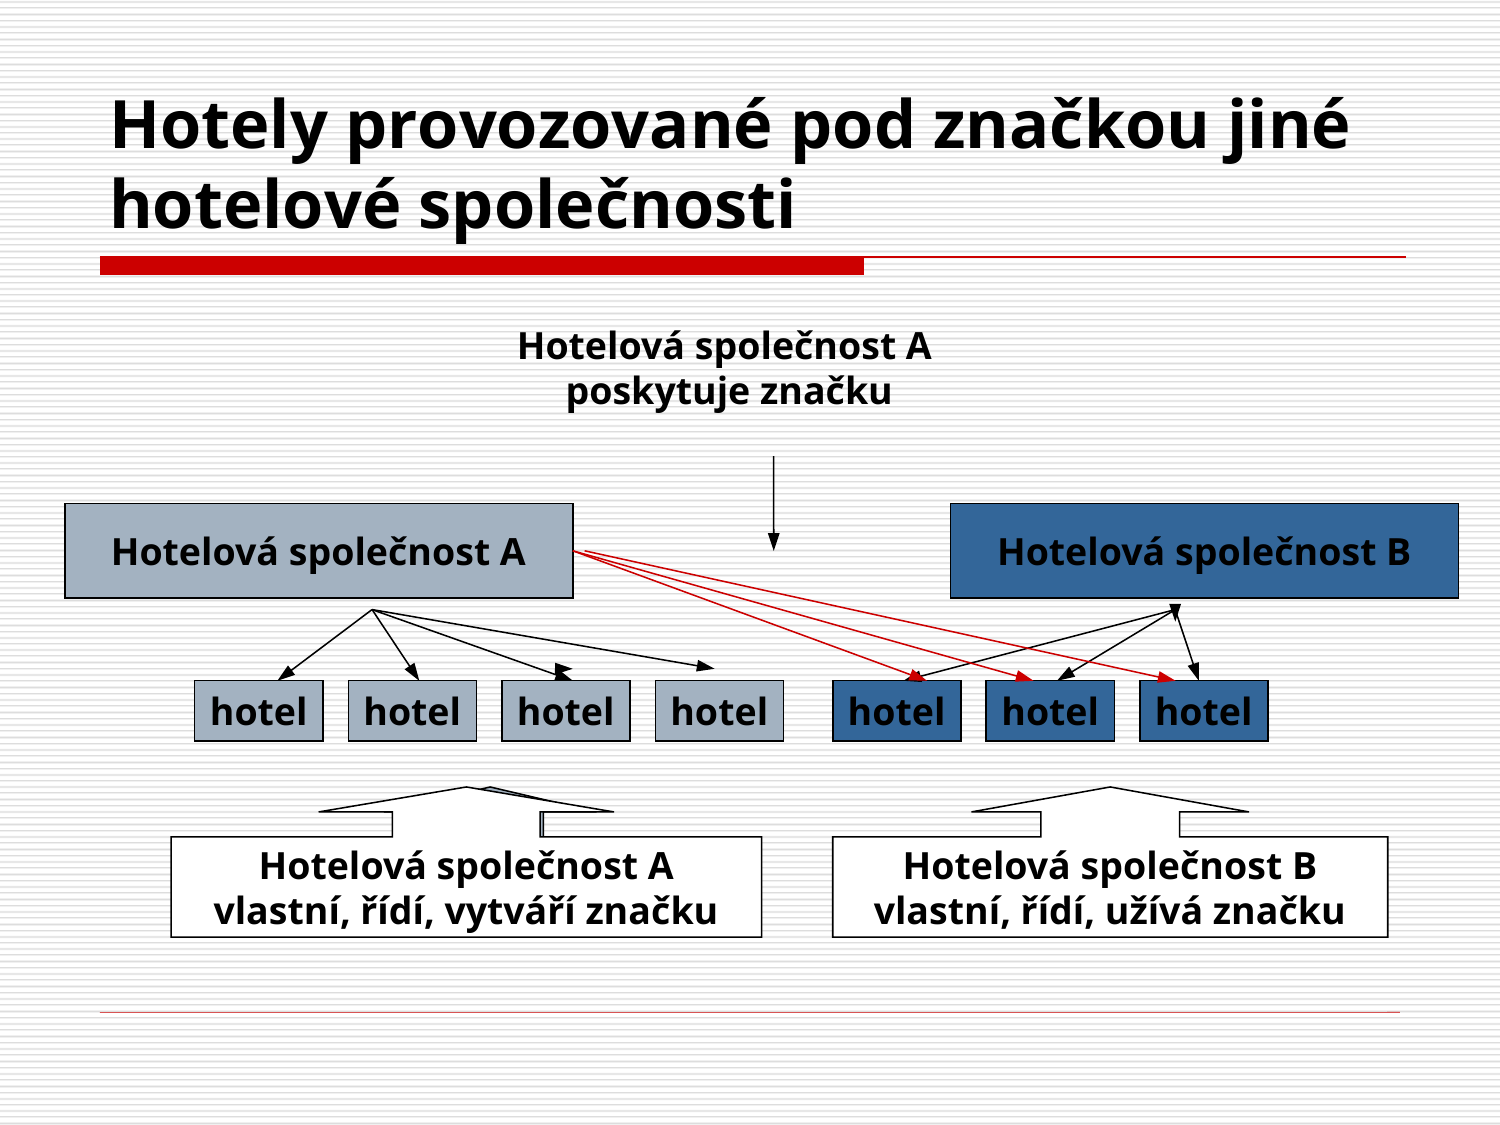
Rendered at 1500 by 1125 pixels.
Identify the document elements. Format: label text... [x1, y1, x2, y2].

text_box hotel [195, 681, 323, 741]
text_box hotel [1140, 681, 1268, 741]
text_box Hotelová společnost B vlastní, řídí, užívá značku [832, 786, 1388, 938]
text_box Hotelová společnost A [65, 503, 573, 598]
text_box hotel [655, 681, 784, 741]
text_box hotel [348, 681, 477, 741]
text_box Hotelová společnost A poskytuje značku [501, 314, 1010, 420]
text_box hotel [833, 681, 961, 741]
text_box hotel [986, 681, 1114, 741]
title Hotely provozované pod značkou jiné hotelové společnosti [94, 50, 1407, 250]
text_box hotel [502, 681, 630, 741]
text_box Hotelová společnost B [951, 503, 1459, 598]
text_box Hotelová společnost A vlastní, řídí, vytváří značku [171, 786, 762, 938]
text_box [481, 786, 542, 799]
picture [0, 0, 1500, 1125]
